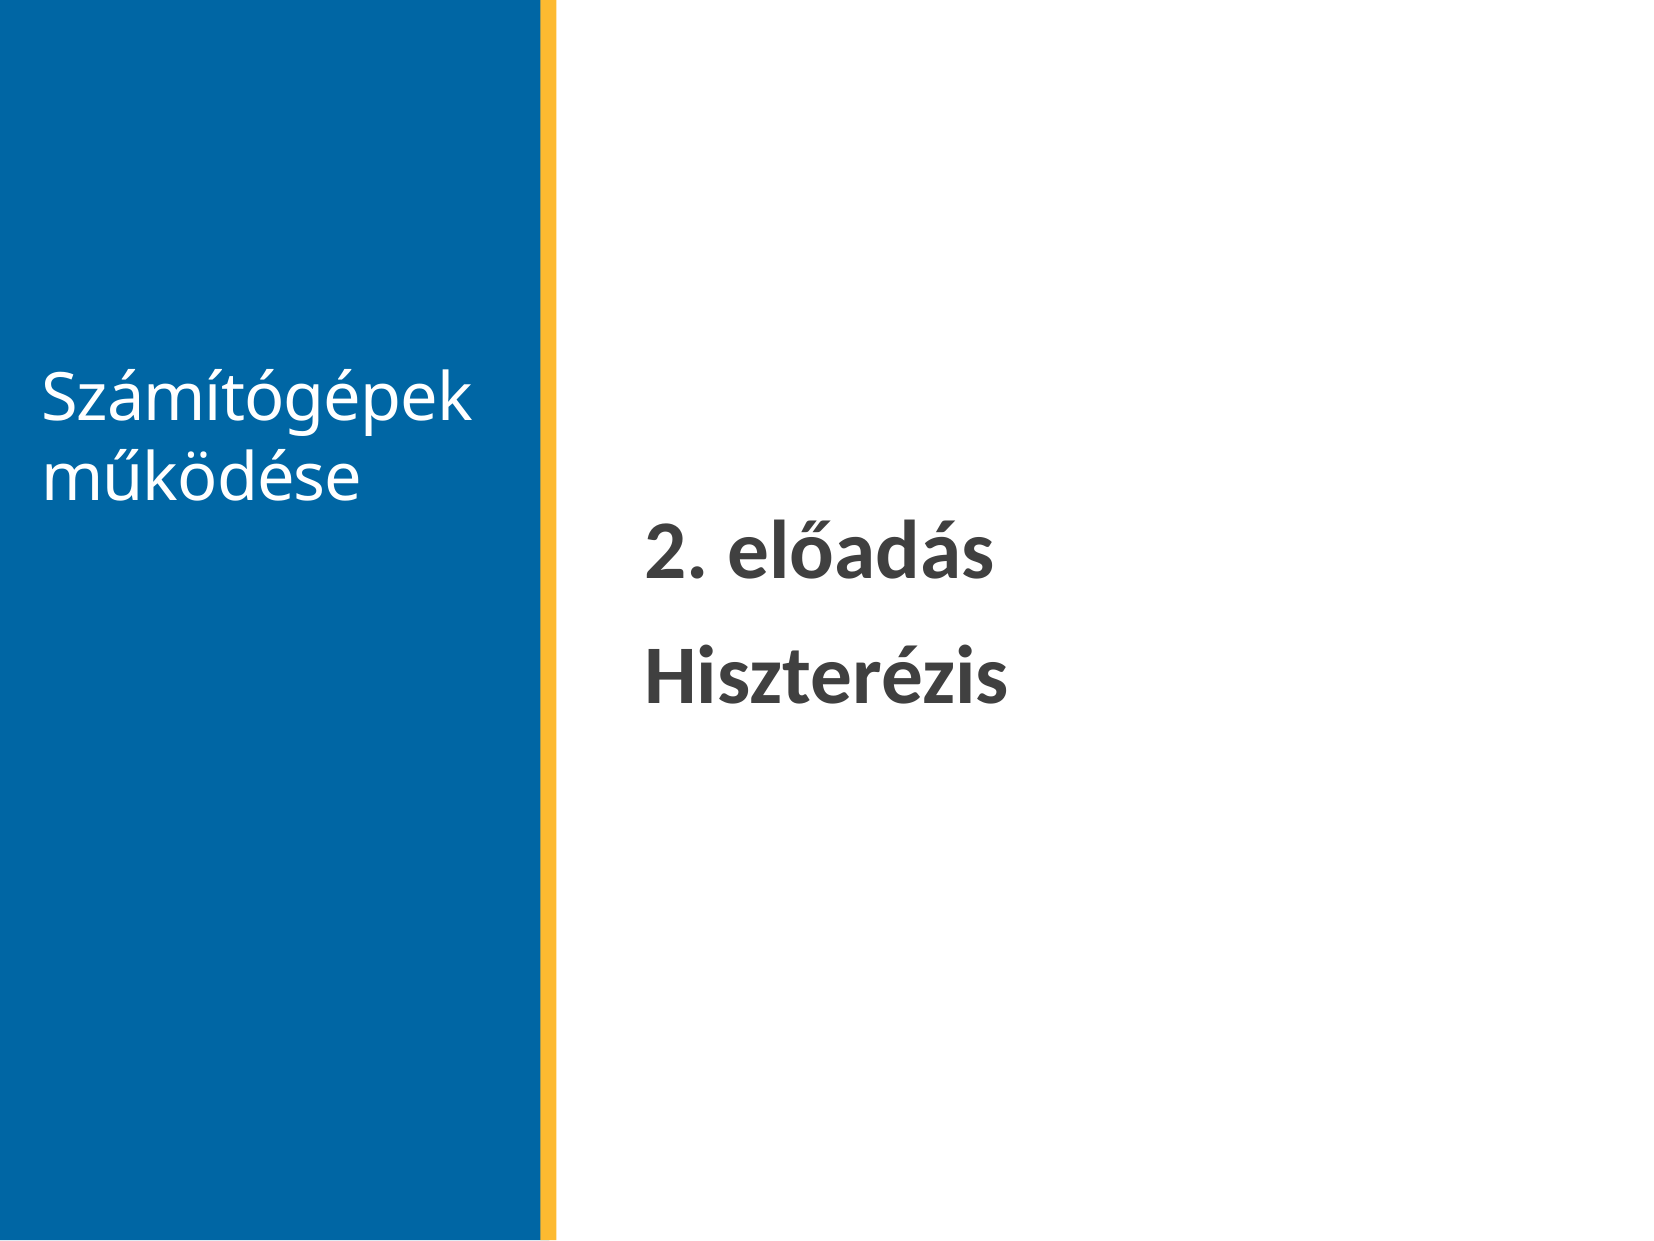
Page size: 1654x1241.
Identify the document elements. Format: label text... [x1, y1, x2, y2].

list 2. előadás Hiszterézis [625, 132, 1532, 1084]
title Számítógépek működése [25, 107, 497, 521]
